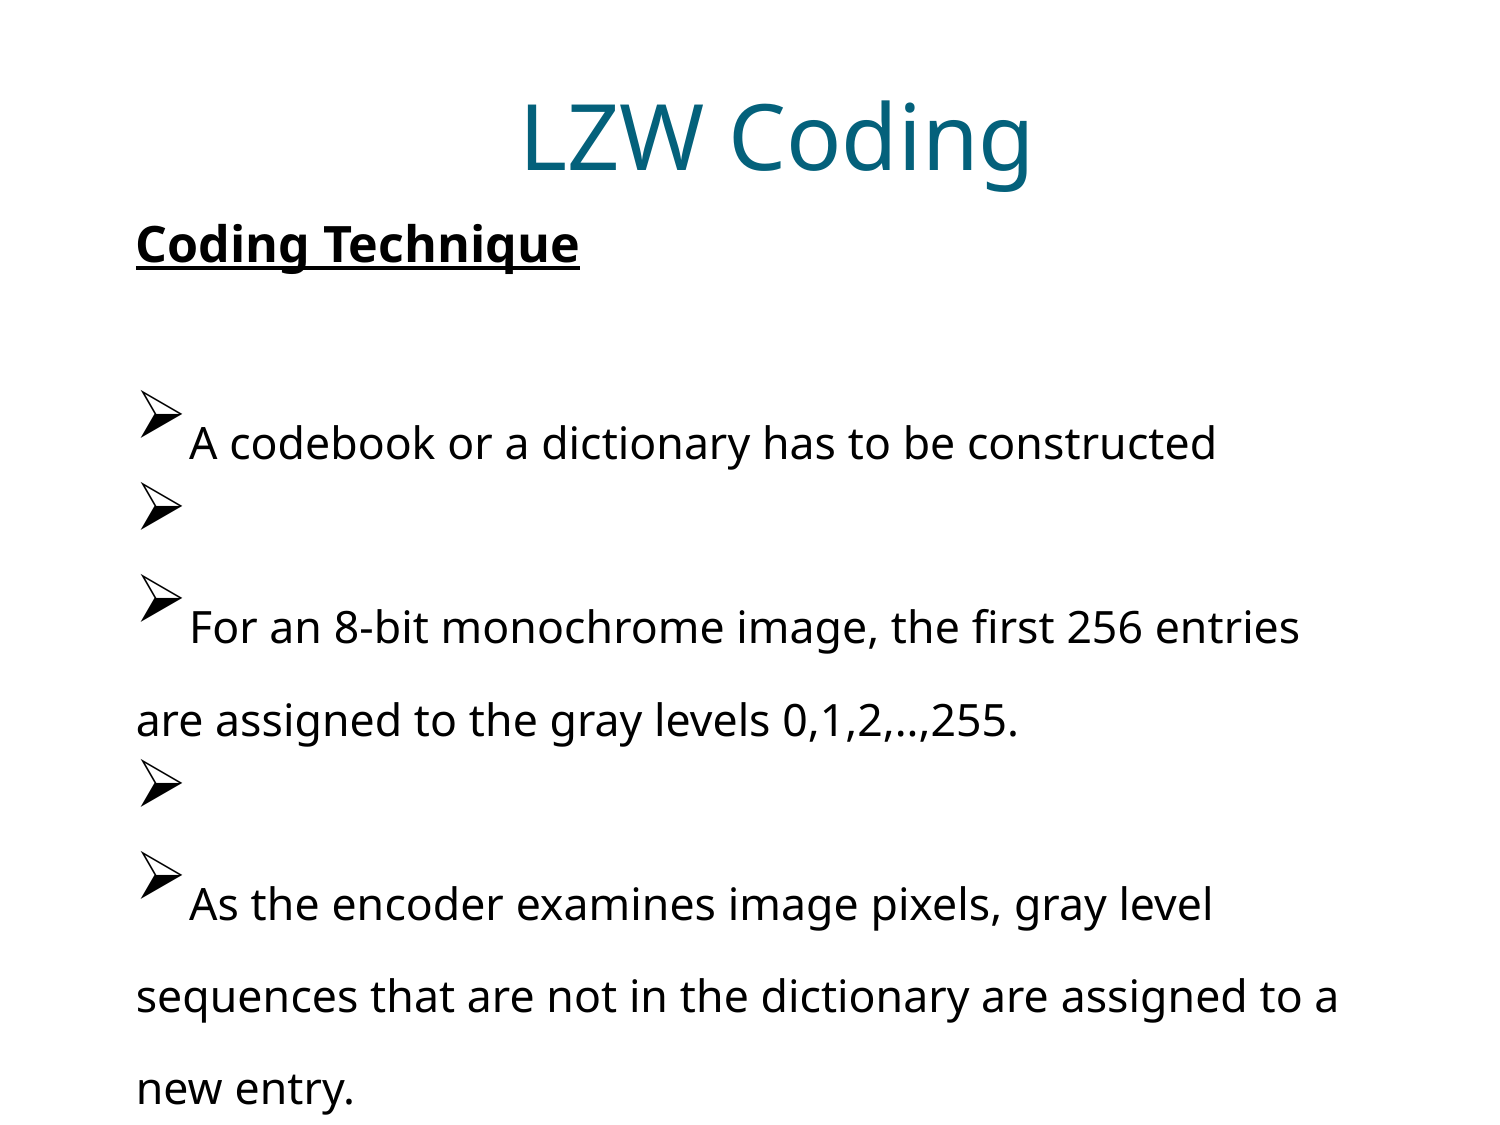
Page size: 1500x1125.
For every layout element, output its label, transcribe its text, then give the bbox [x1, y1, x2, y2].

text_box Coding Technique A codebook or a dictionary has to be constructed For an 8-bit monochrome image, the first 256 entries are assigned to the gray levels 0,1,2,..,255. As the encoder examines image pixels, gray level sequences that are not in the dictionary are assigned to a new entry. For instance sequence 255-255 can be assigned to entry 256, the address following the locations reserved for gray levels 0 to 255. [121, 161, 1368, 1125]
text_box LZW Coding [504, 71, 1180, 197]
